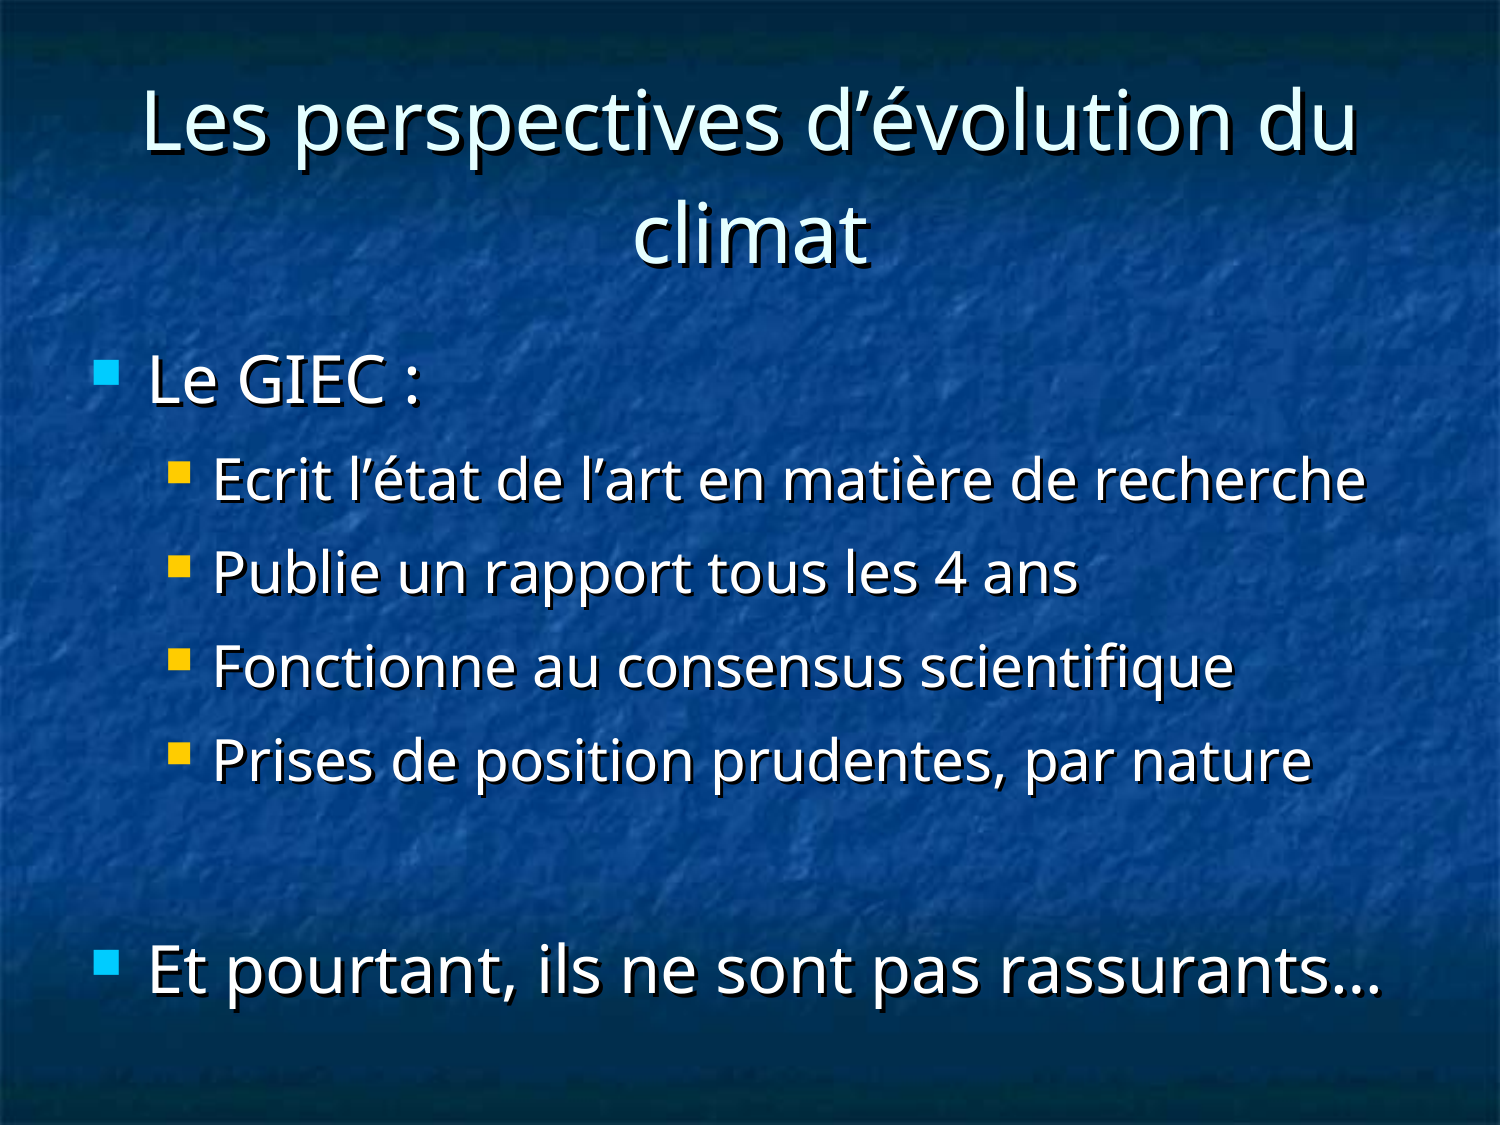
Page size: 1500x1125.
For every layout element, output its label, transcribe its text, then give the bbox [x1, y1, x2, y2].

title Les perspectives d’évolution du climat [75, 62, 1426, 288]
picture [0, 0, 1500, 1125]
list Le GIEC : Ecrit l’état de l’art en matière de recherche Publie un rapport tous les 4 ans Fonctionne au consensus scientifique Prises de position prudentes, par nature Et pourtant, ils ne sont pas rassurants… [75, 324, 1426, 1001]
